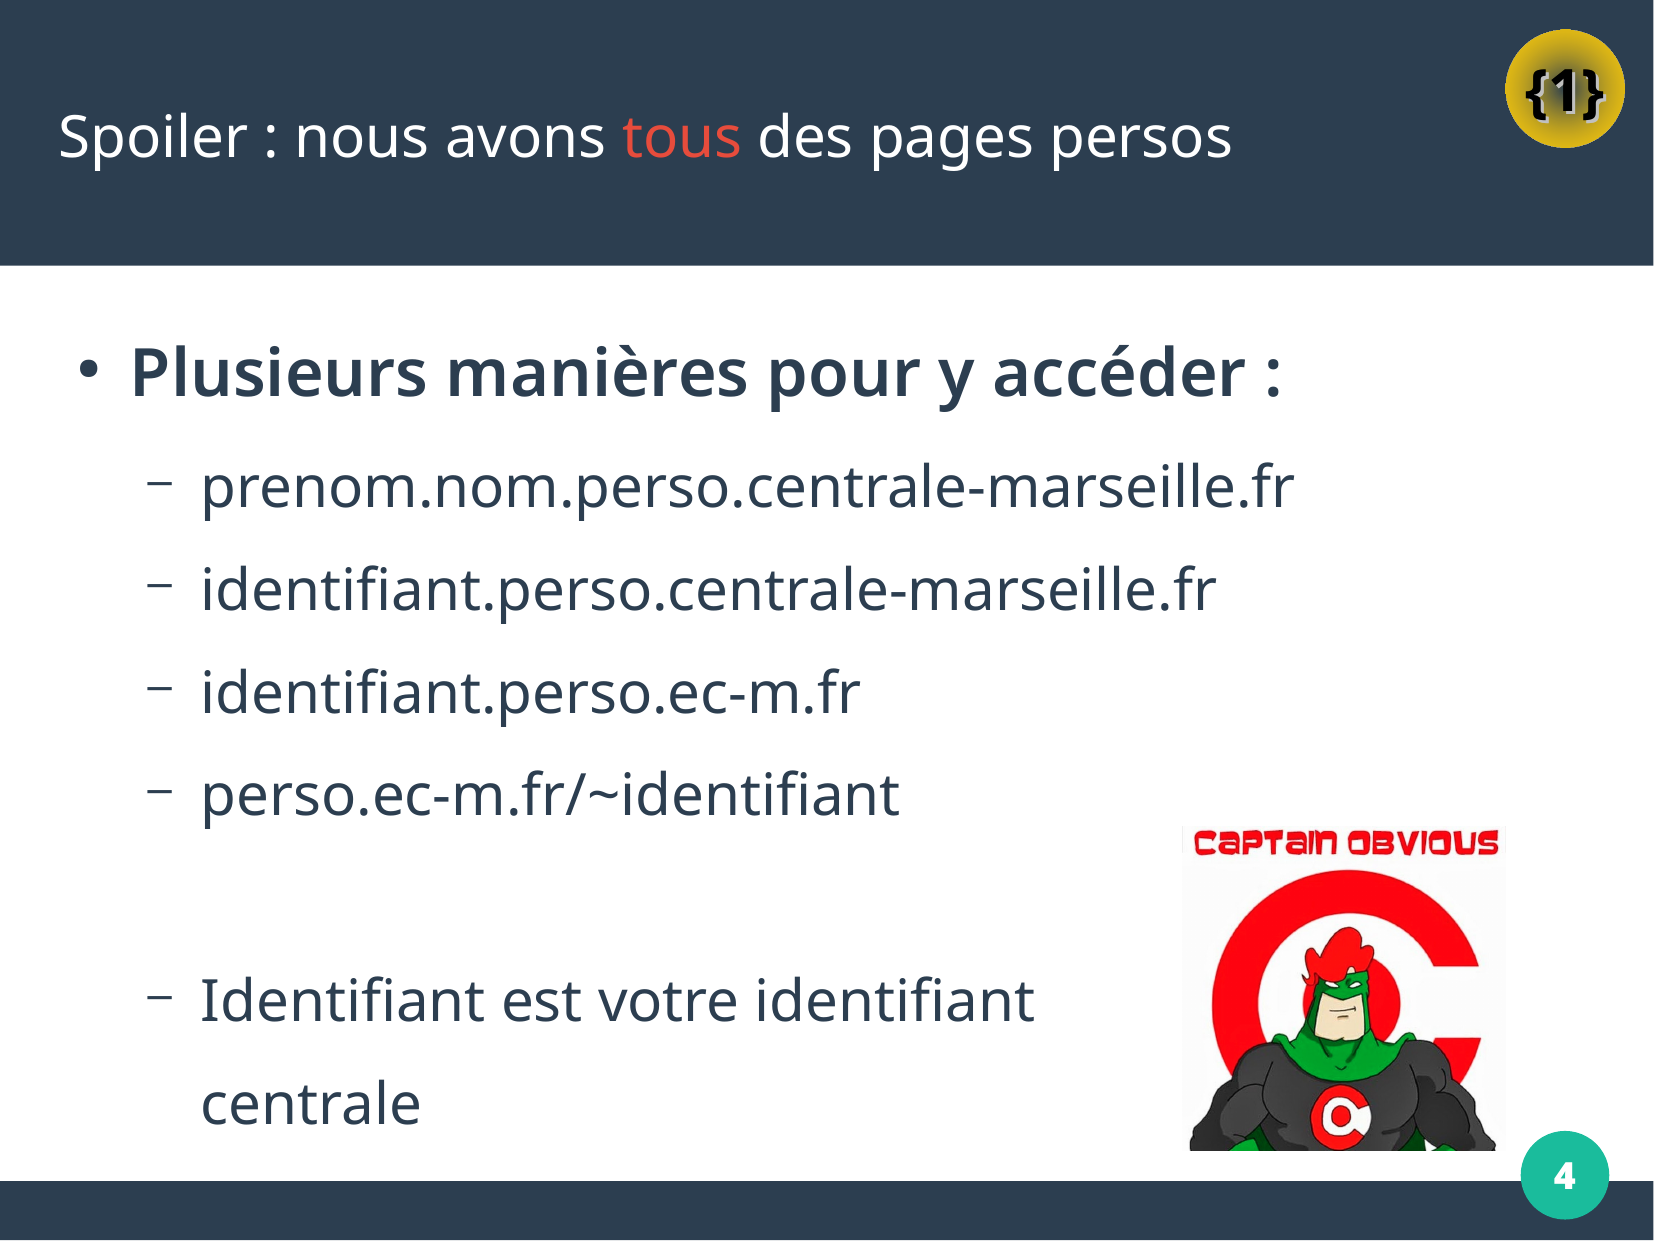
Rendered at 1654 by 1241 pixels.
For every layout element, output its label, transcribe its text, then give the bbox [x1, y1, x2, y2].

list Plusieurs manières pour y accéder : prenom.nom.perso.centrale-marseille.fr identifiant.perso.centrale-marseille.fr identifiant.perso.ec-m.fr perso.ec-m.fr/~identifiant Identifiant est votre identifiant centrale [59, 324, 1595, 1152]
picture [1182, 826, 1506, 1151]
text_box {1} [1505, 29, 1625, 148]
title Spoiler : nous avons tous des pages persos [59, 49, 1595, 207]
